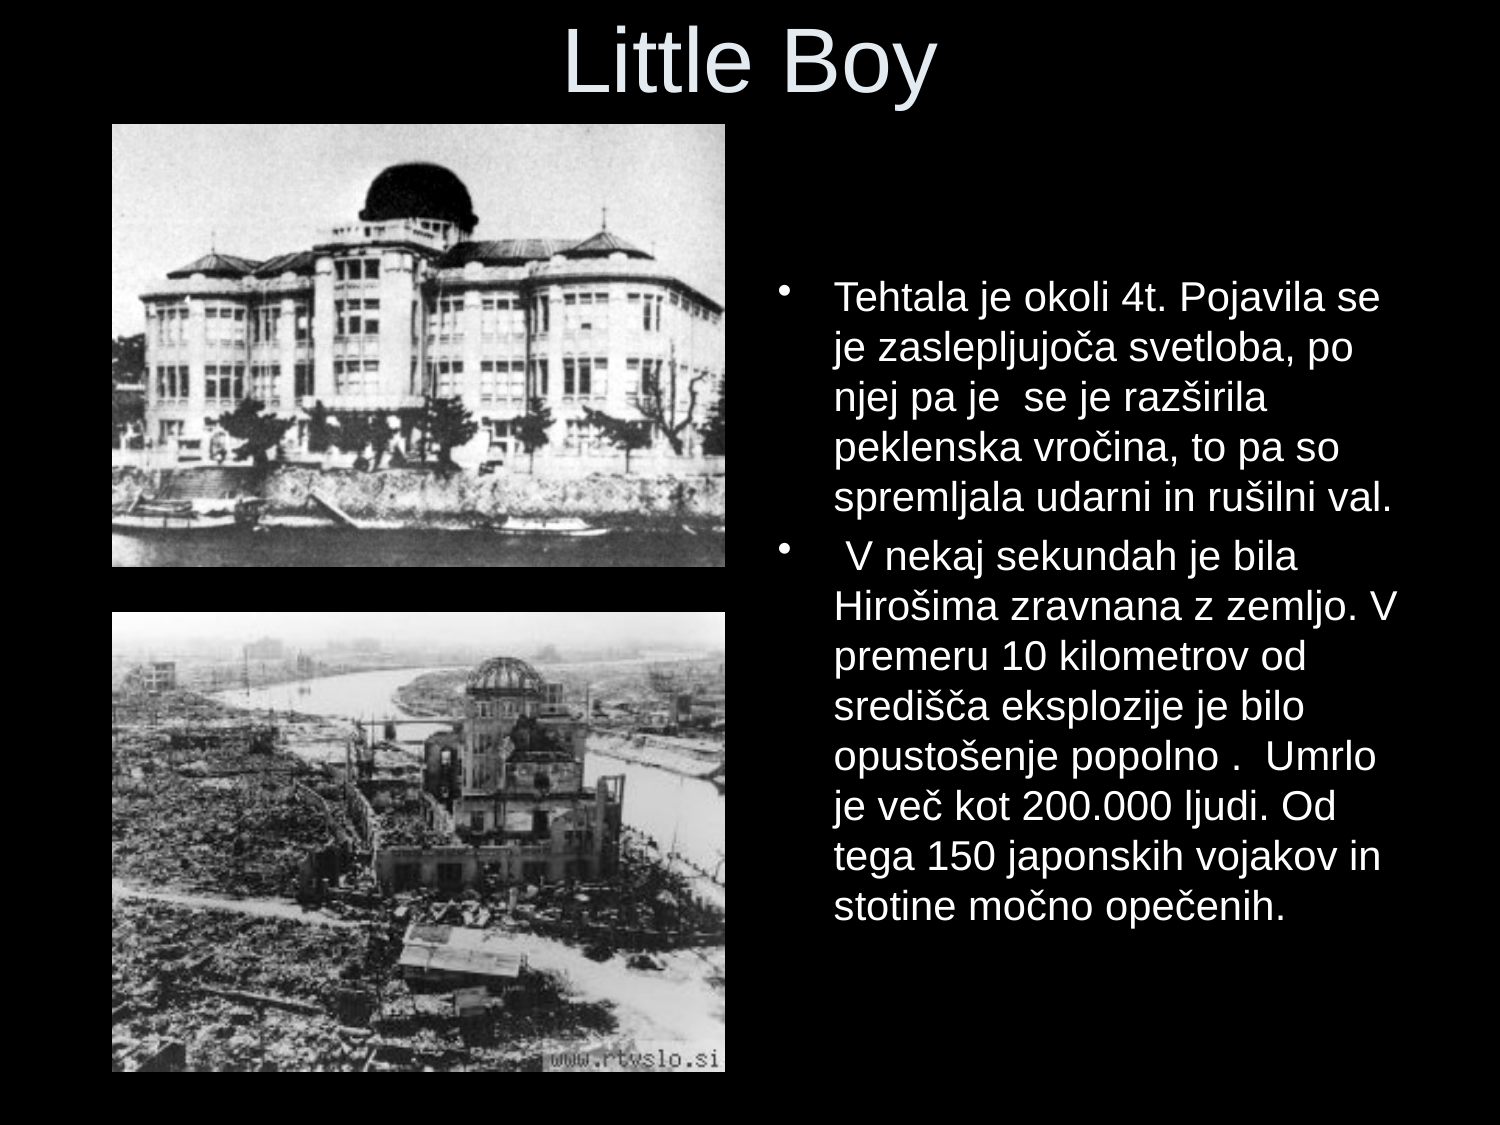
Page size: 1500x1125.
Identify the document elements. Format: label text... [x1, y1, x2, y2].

picture [112, 612, 725, 1072]
title Little Boy [75, 0, 1425, 150]
picture [112, 124, 725, 567]
list Tehtala je okoli 4t. Pojavila se je zaslepljujoča svetloba, po njej pa je se je razširila peklenska vročina, to pa so spremljala udarni in rušilni val. V nekaj sekundah je bila Hirošima zravnana z zemljo. V premeru 10 kilometrov od središča eksplozije je bilo opustošenje popolno . Umrlo je več kot 200.000 ljudi. Od tega 150 japonskih vojakov in stotine močno opečenih. [762, 262, 1425, 1005]
